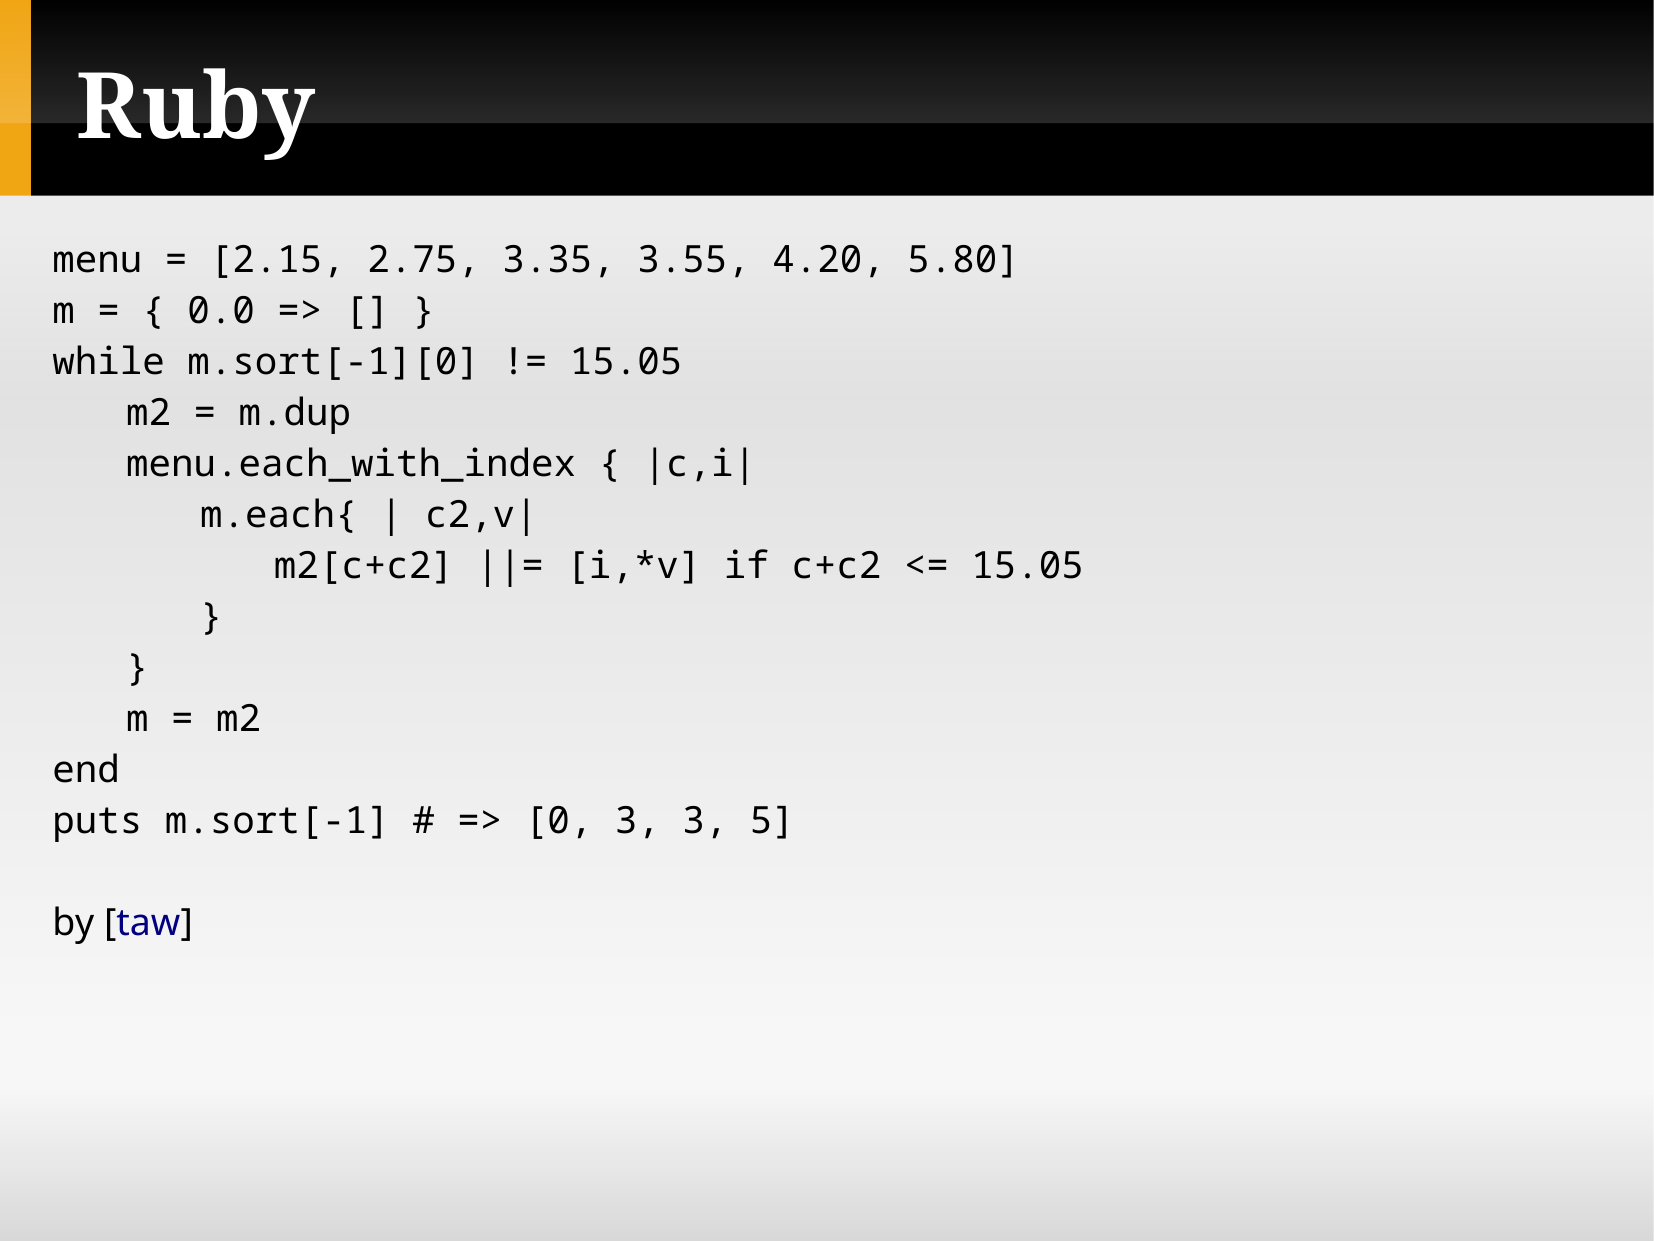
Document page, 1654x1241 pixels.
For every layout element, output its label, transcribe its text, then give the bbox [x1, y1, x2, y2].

picture [0, 0, 1654, 1241]
text_box menu = [2.15, 2.75, 3.35, 3.55, 4.20, 5.80] m = { 0.0 => [] } while m.sort[-1][0] != 15.05 m2 = m.dup menu.each_with_index { |c,i| m.each{ | c2,v| m2[c+c2] ||= [i,*v] if c+c2 <= 15.05 } } m = m2 end puts m.sort[-1] # => [0, 3, 3, 5] by [taw] [37, 225, 1287, 967]
title Ruby [76, 7, 1565, 200]
